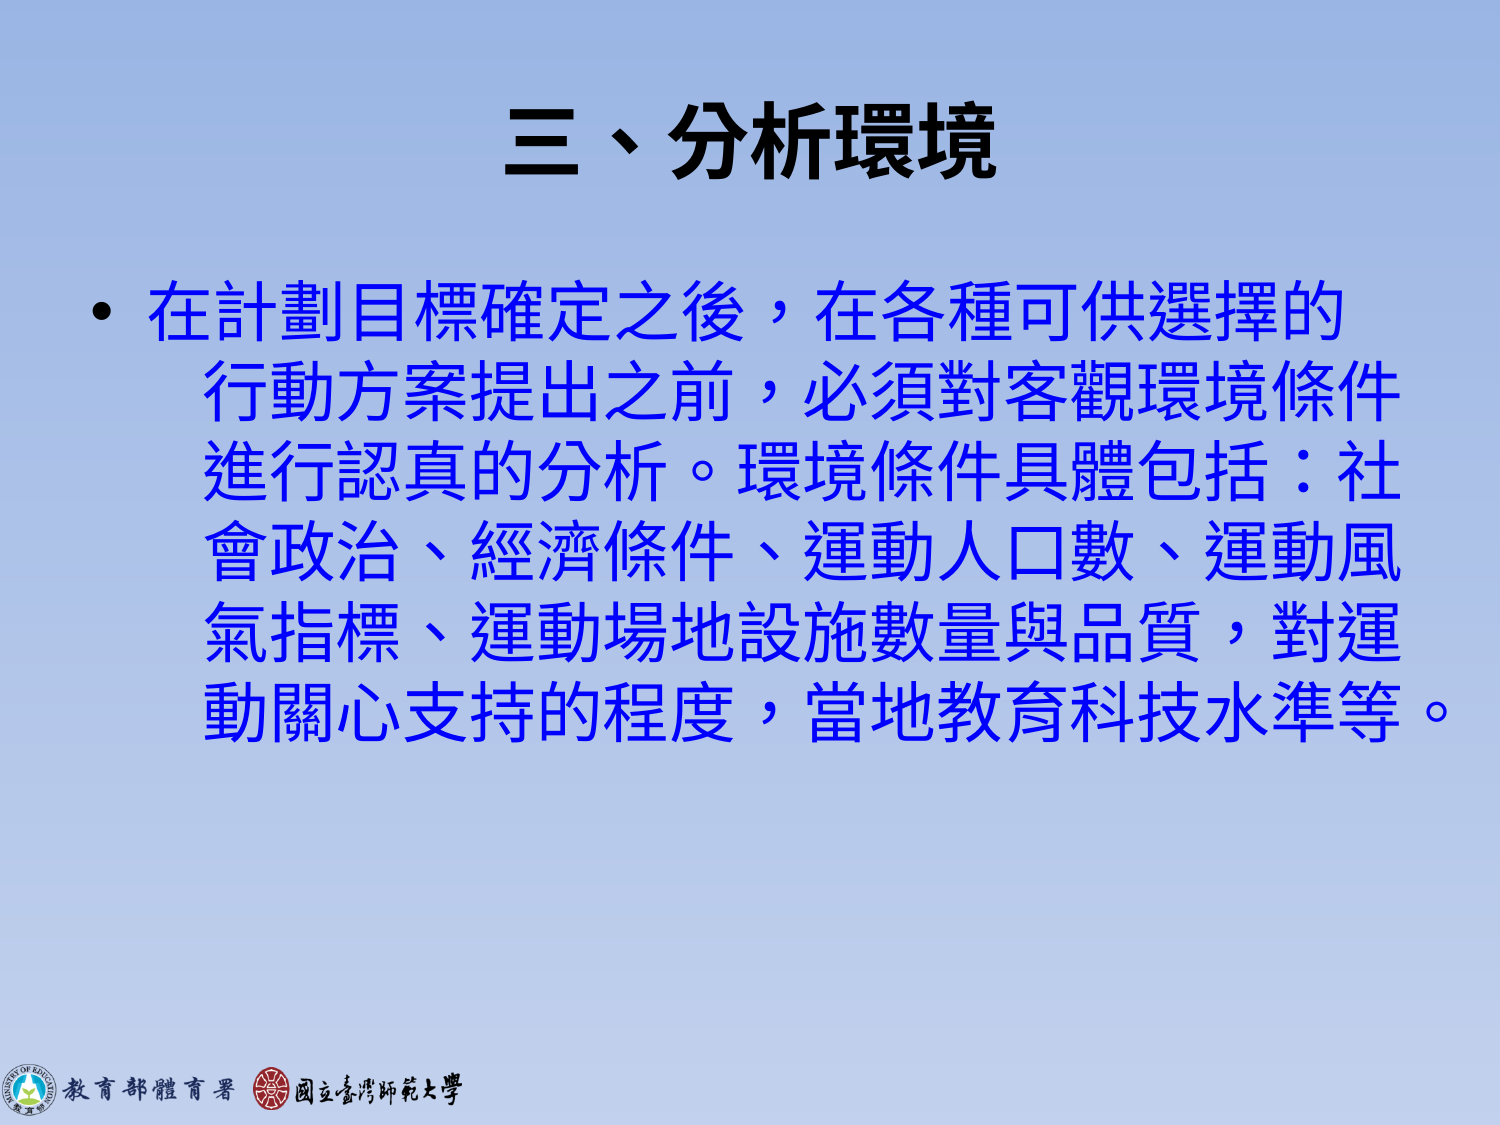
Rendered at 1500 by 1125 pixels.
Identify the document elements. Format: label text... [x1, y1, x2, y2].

list 在計劃目標確定之後，在各種可供選擇的行動方案提出之前，必須對客觀環境條件進行認真的分析。環境條件具體包括：社會政治、經濟條件、運動人口數、運動風氣指標、運動場地設施數量與品質，對運動關心支持的程度，當地教育科技水準等。 [75, 262, 1426, 1005]
title 三、分析環境 [75, 45, 1426, 233]
